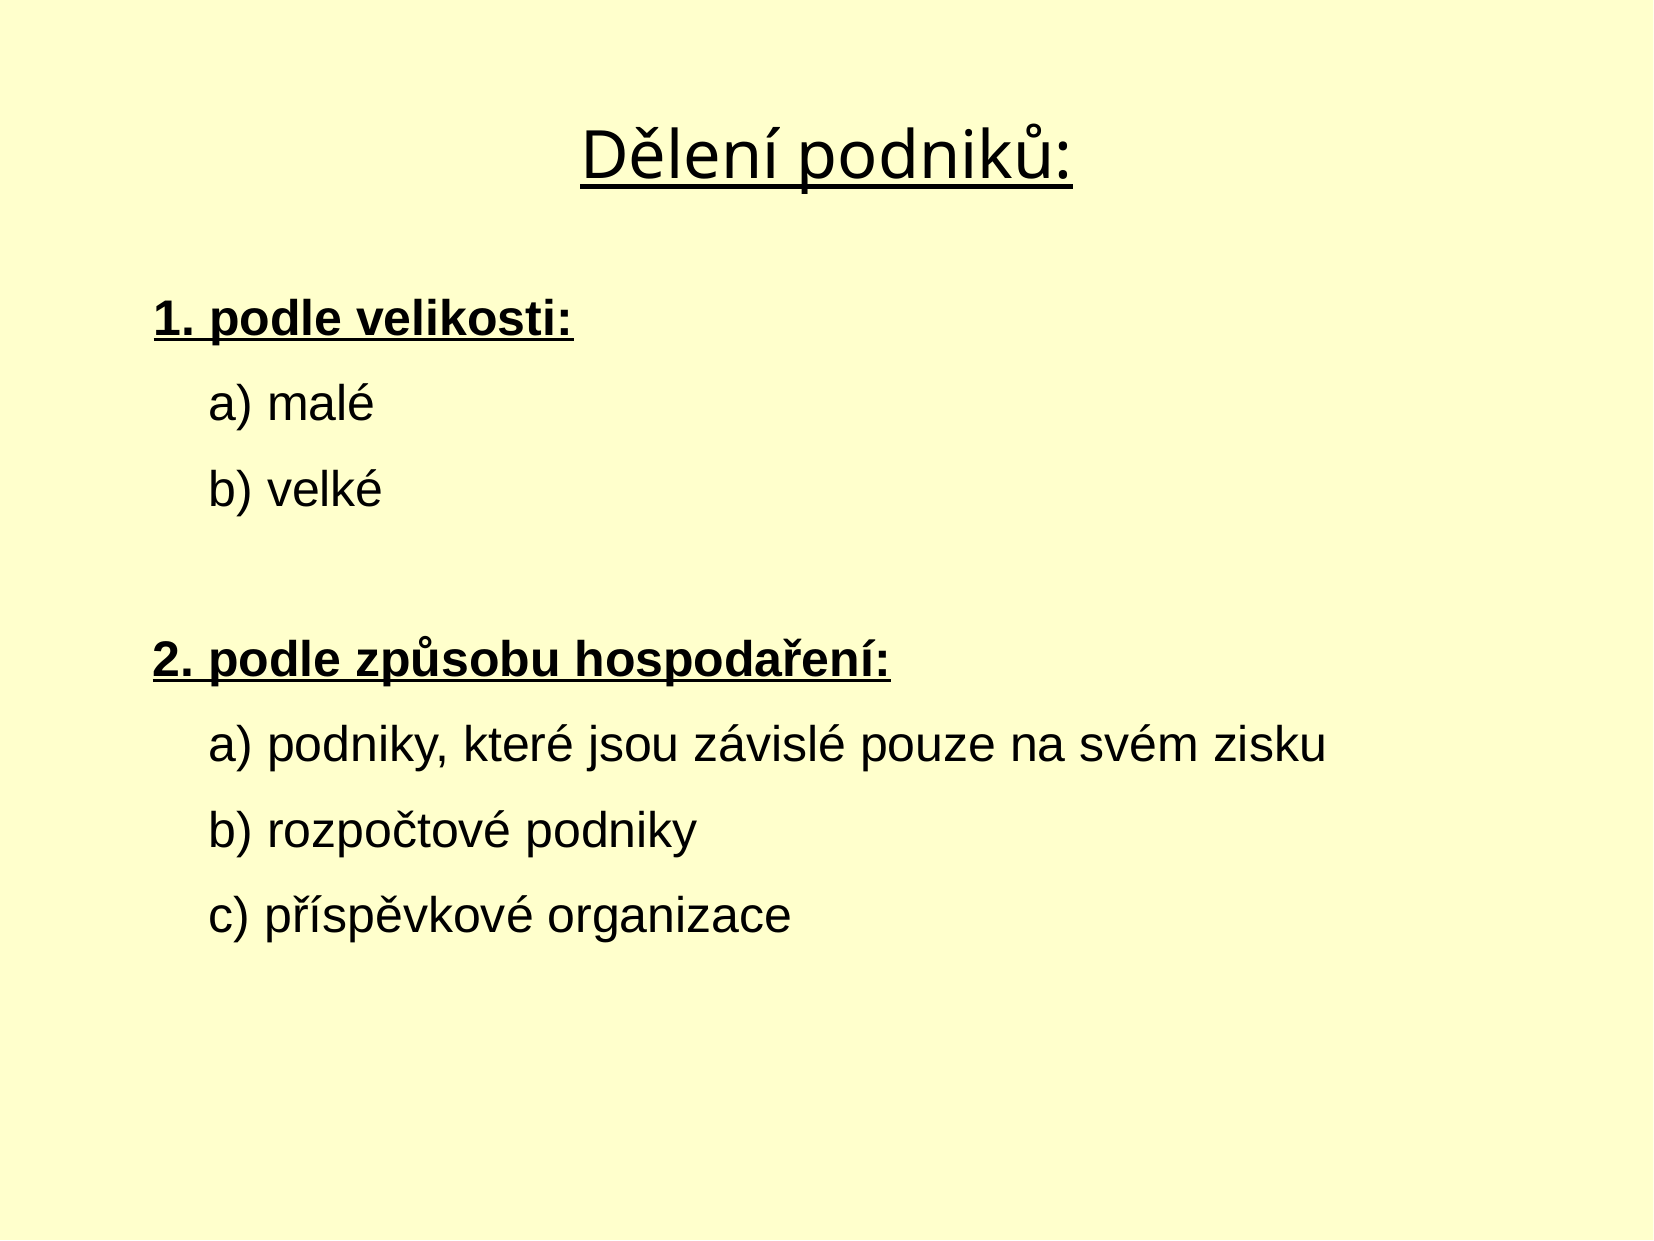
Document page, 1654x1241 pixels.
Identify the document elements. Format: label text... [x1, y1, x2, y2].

title Dělení podniků: [82, 49, 1571, 257]
list 1. podle velikosti: a) malé b) velké 2. podle způsobu hospodaření: a) podniky, které jsou závislé pouze na svém zisku b) rozpočtové podniky c) příspěvkové organizace [82, 290, 1571, 1109]
